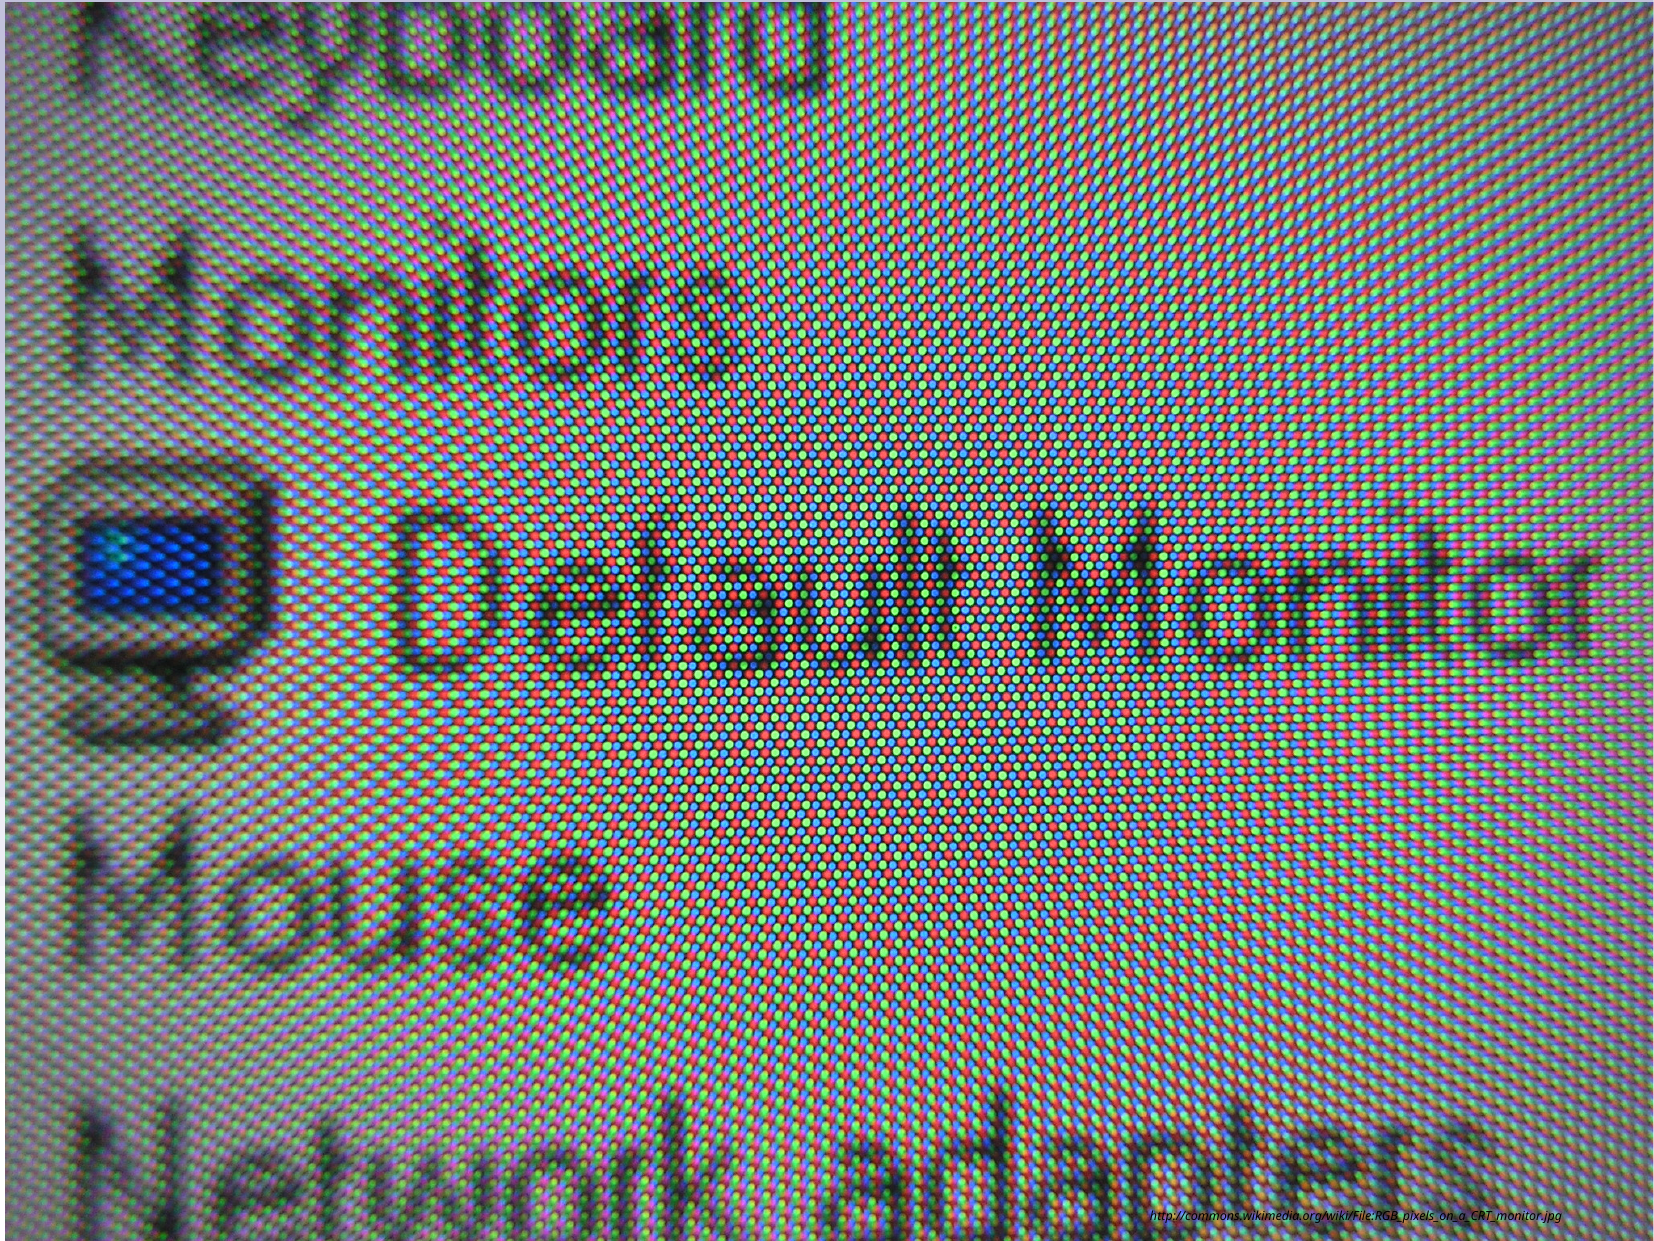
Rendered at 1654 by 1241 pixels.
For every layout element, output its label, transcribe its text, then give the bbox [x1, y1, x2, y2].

picture [0, 0, 1654, 1241]
text_box http://commons.wikimedia.org/wiki/File:RGB_pixels_on_a_CRT_monitor.jpg [1149, 1208, 1572, 1224]
